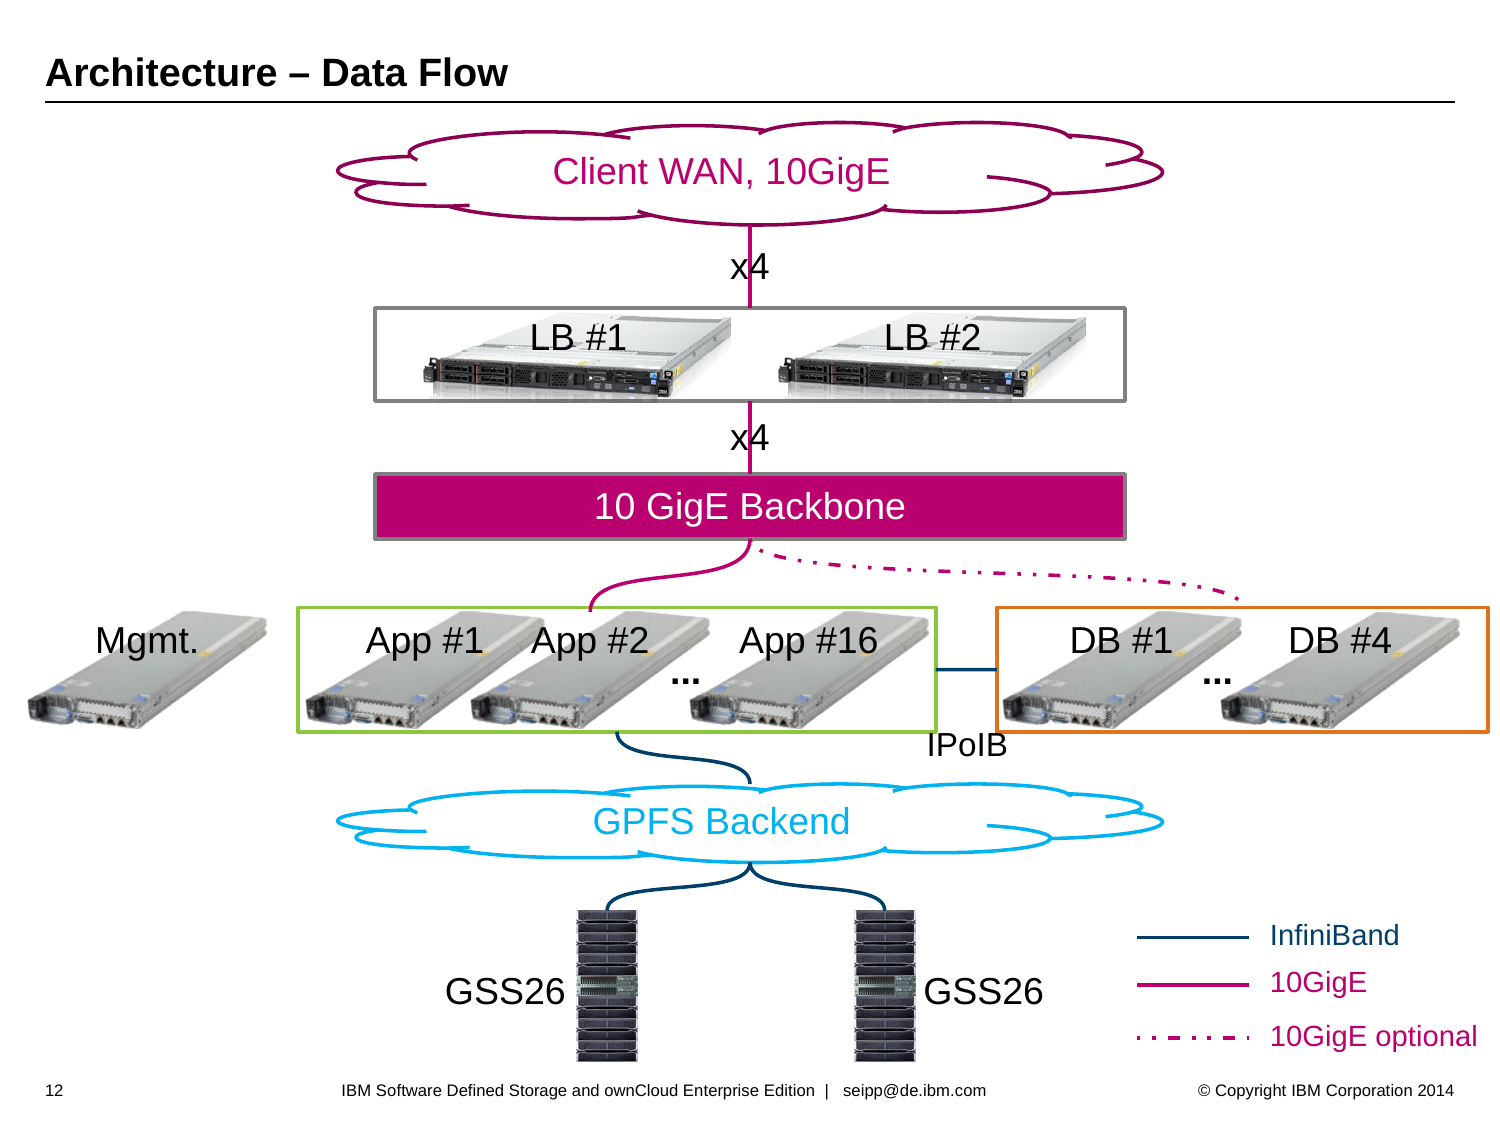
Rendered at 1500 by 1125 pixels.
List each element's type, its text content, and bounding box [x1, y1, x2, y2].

picture [854, 910, 916, 1062]
text_box [996, 607, 1489, 732]
text_box GSS26 [430, 963, 618, 1021]
text_box [298, 607, 911, 732]
title Architecture – Data Flow [29, 44, 1455, 99]
text_box GSS26 [908, 963, 1097, 1021]
picture [1002, 611, 1460, 729]
picture [576, 910, 638, 1062]
picture [773, 309, 1093, 403]
text_box 10 GigE Backbone [375, 473, 1126, 539]
text_box IPoIB [911, 718, 1062, 791]
text_box ... [655, 643, 769, 701]
picture [305, 611, 929, 729]
picture [27, 611, 267, 729]
text_box [593, 607, 936, 718]
text_box [375, 307, 1126, 401]
picture [418, 309, 738, 403]
text_box GPFS Backend [337, 783, 1163, 863]
text_box Client WAN, 10GigE [337, 122, 1163, 225]
text_box 10GigE [1255, 959, 1481, 1012]
text_box 10GigE optional [1255, 1012, 1498, 1060]
text_box ... [1187, 643, 1300, 701]
text_box InfiniBand [1255, 911, 1481, 959]
